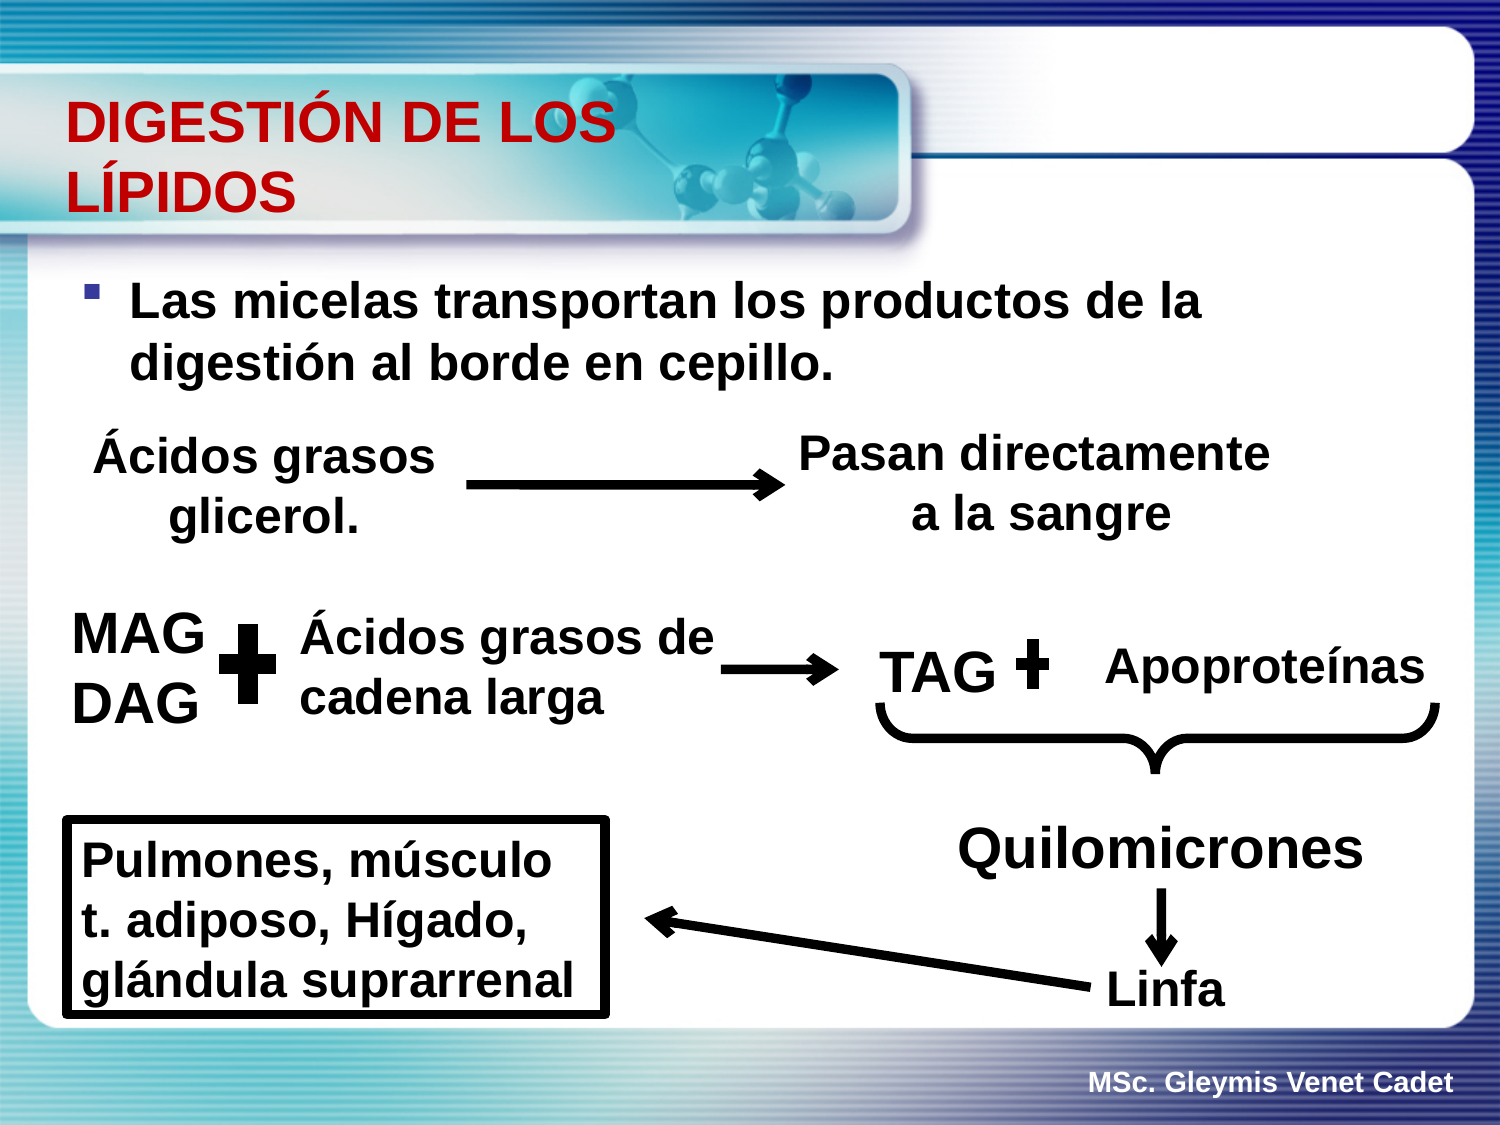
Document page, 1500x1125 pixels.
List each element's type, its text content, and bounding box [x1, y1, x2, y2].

text_box Ácidos grasos glicerol. [77, 415, 452, 551]
text_box Linfa [1091, 949, 1255, 1025]
text_box [220, 625, 276, 703]
text_box Apoproteínas [1089, 626, 1456, 702]
text_box Pasan directamente a la sangre [784, 412, 1300, 548]
text_box Pulmones, músculo t. adiposo, Hígado, glándula suprarrenal [66, 819, 606, 1015]
text_box [1016, 639, 1049, 689]
text_box TAG [864, 626, 1013, 712]
text_box Quilomicrones [942, 802, 1397, 888]
list Las micelas transportan los productos de la digestión al borde en cepillo. [65, 260, 1416, 399]
text_box MAG DAG [56, 587, 222, 743]
text_box MSc. Gleymis Venet Cadet [1073, 1056, 1478, 1106]
picture [0, 0, 1500, 1125]
title DIGESTIÓN DE LOS LÍPIDOS [50, 107, 863, 200]
text_box Ácidos grasos de cadena larga [284, 597, 745, 733]
